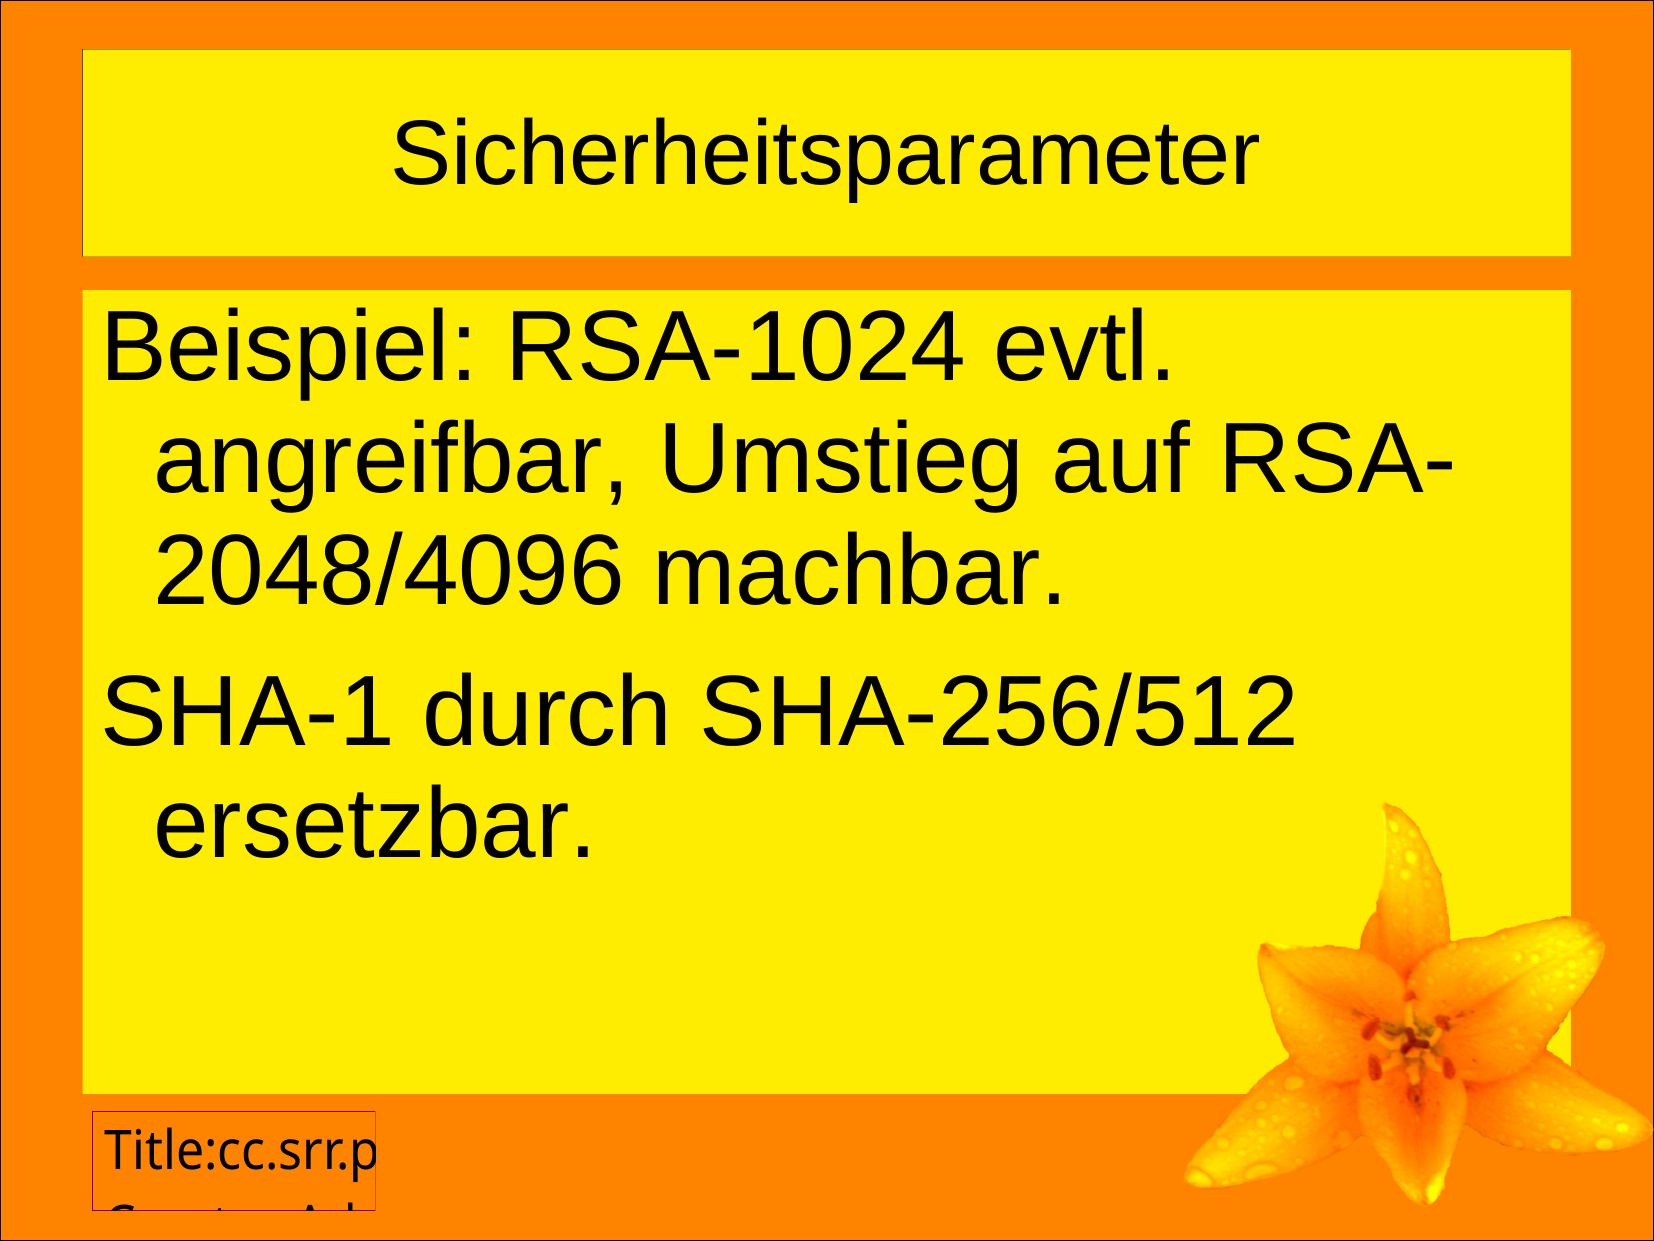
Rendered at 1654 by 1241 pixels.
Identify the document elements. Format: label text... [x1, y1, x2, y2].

title Sicherheitsparameter [82, 49, 1571, 257]
list Beispiel: RSA-1024 evtl. angreifbar, Umstieg auf RSA-2048/4096 machbar. SHA-1 durch SHA-256/512 ersetzbar. [82, 290, 1571, 1094]
picture [1181, 767, 1654, 1241]
picture [88, 1108, 376, 1211]
text_box [0, 0, 1654, 1241]
